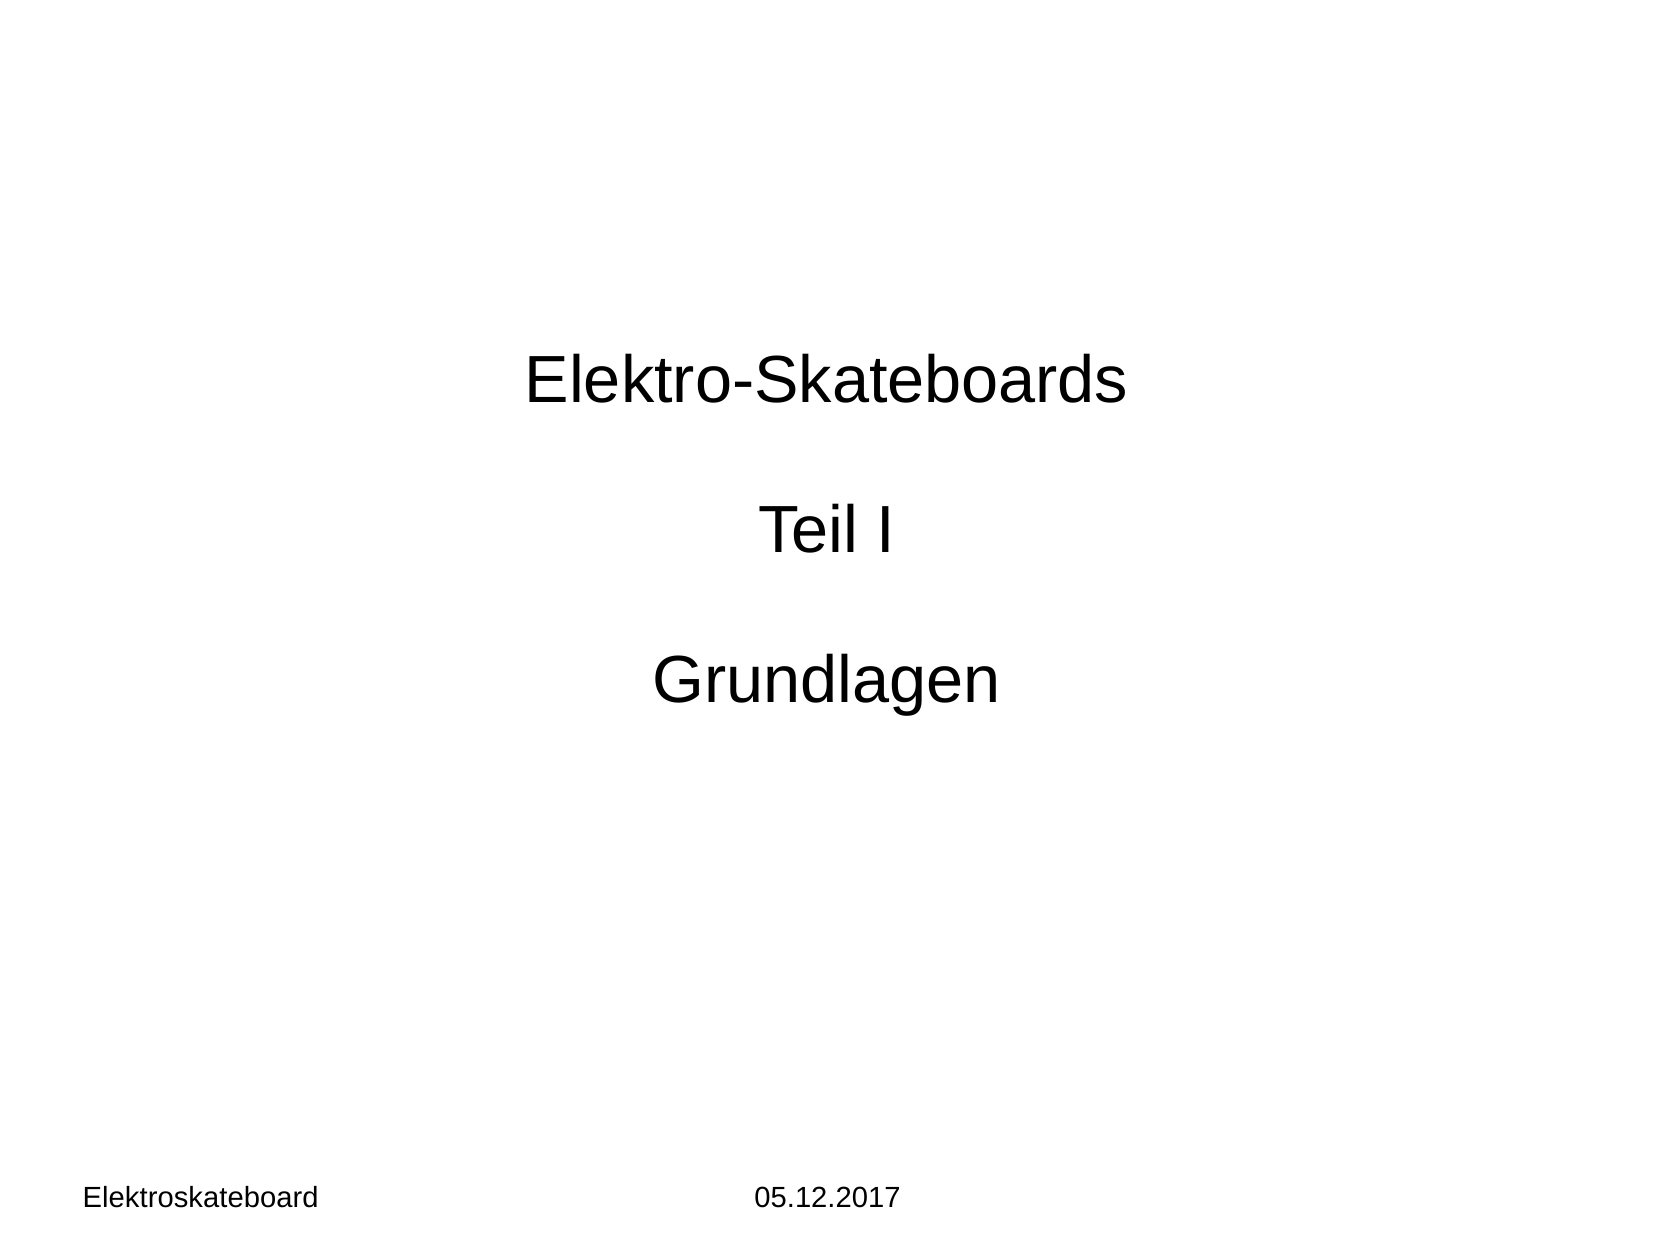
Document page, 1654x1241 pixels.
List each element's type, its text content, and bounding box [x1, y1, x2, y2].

subtitle Elektro-Skateboards Teil I Grundlagen [82, 49, 1571, 1010]
